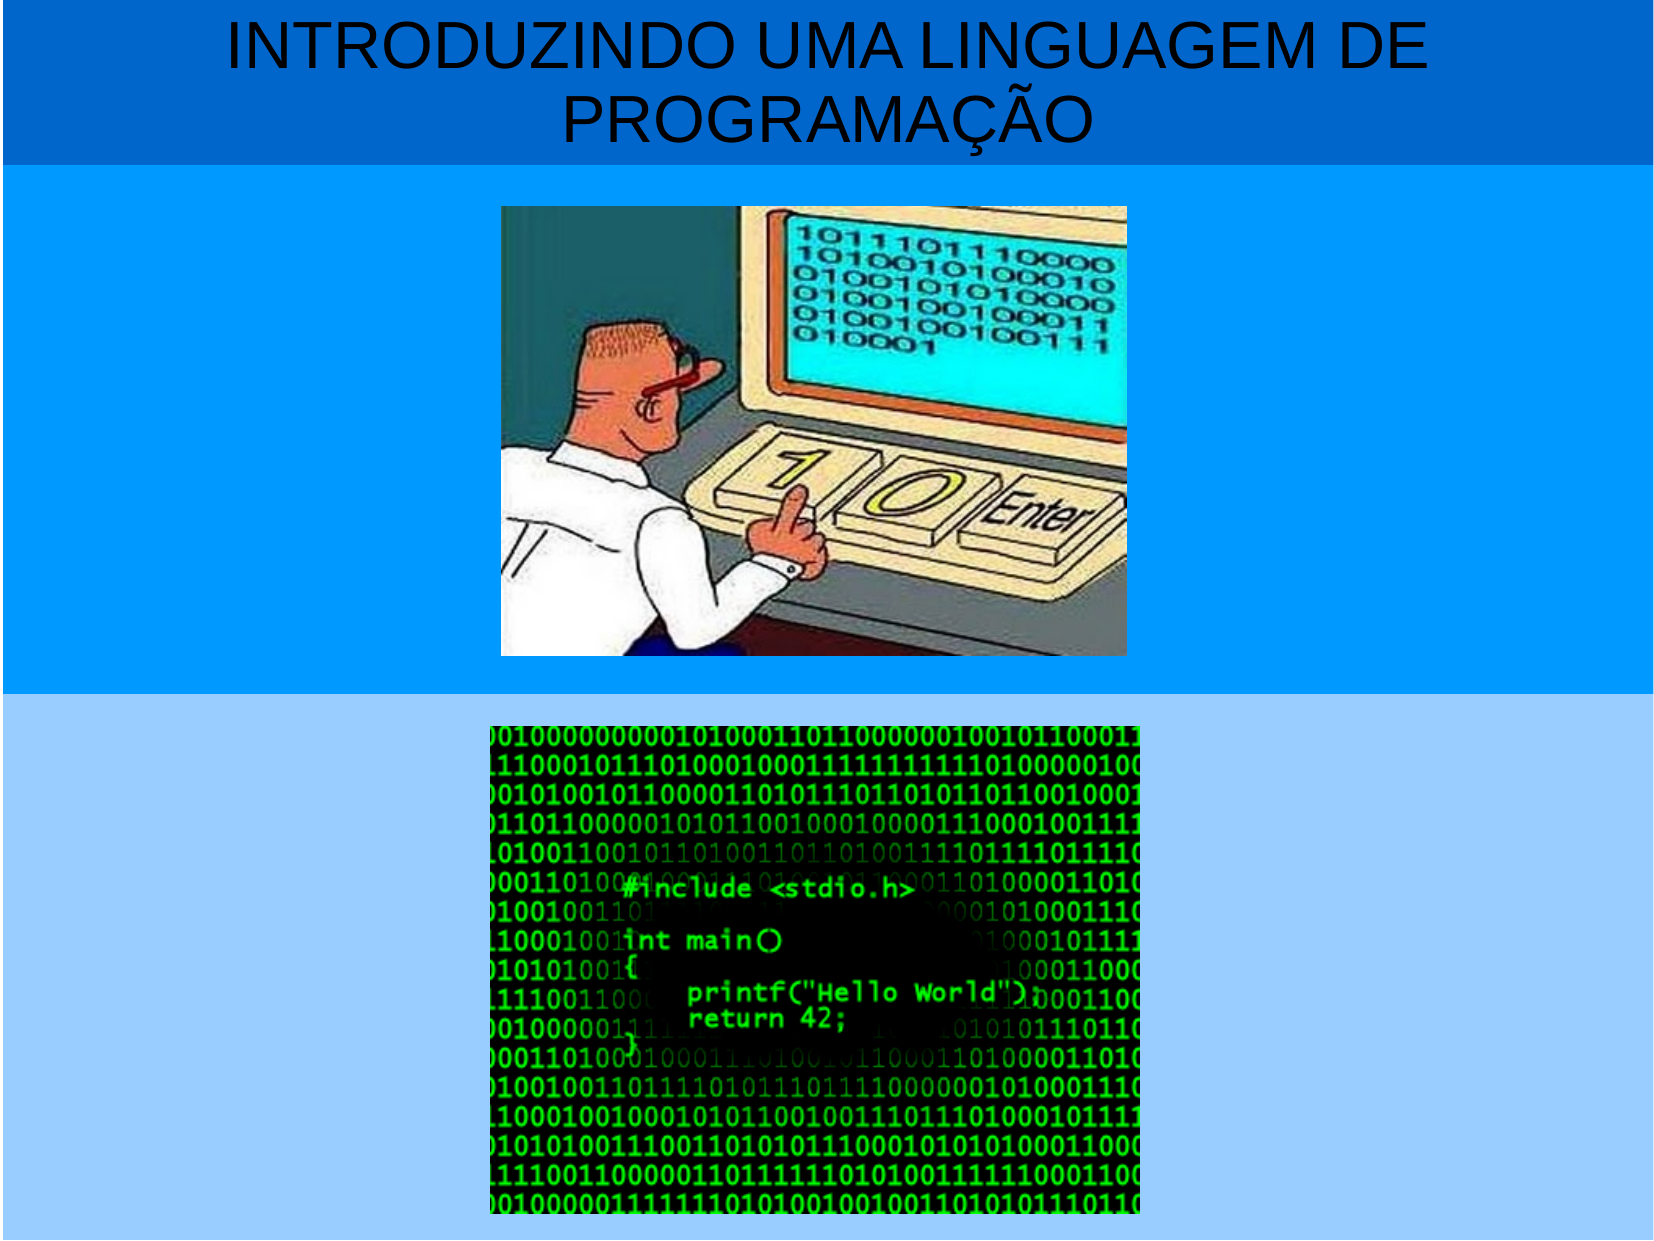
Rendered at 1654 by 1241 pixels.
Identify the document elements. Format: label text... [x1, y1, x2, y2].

picture [490, 726, 1140, 1214]
table_cell [3, 165, 1654, 694]
table_header INTRODUZINDO UMA LINGUAGEM DE PROGRAMAÇÃO [3, 0, 1654, 165]
table_cell [3, 694, 1654, 1240]
picture [501, 206, 1127, 656]
